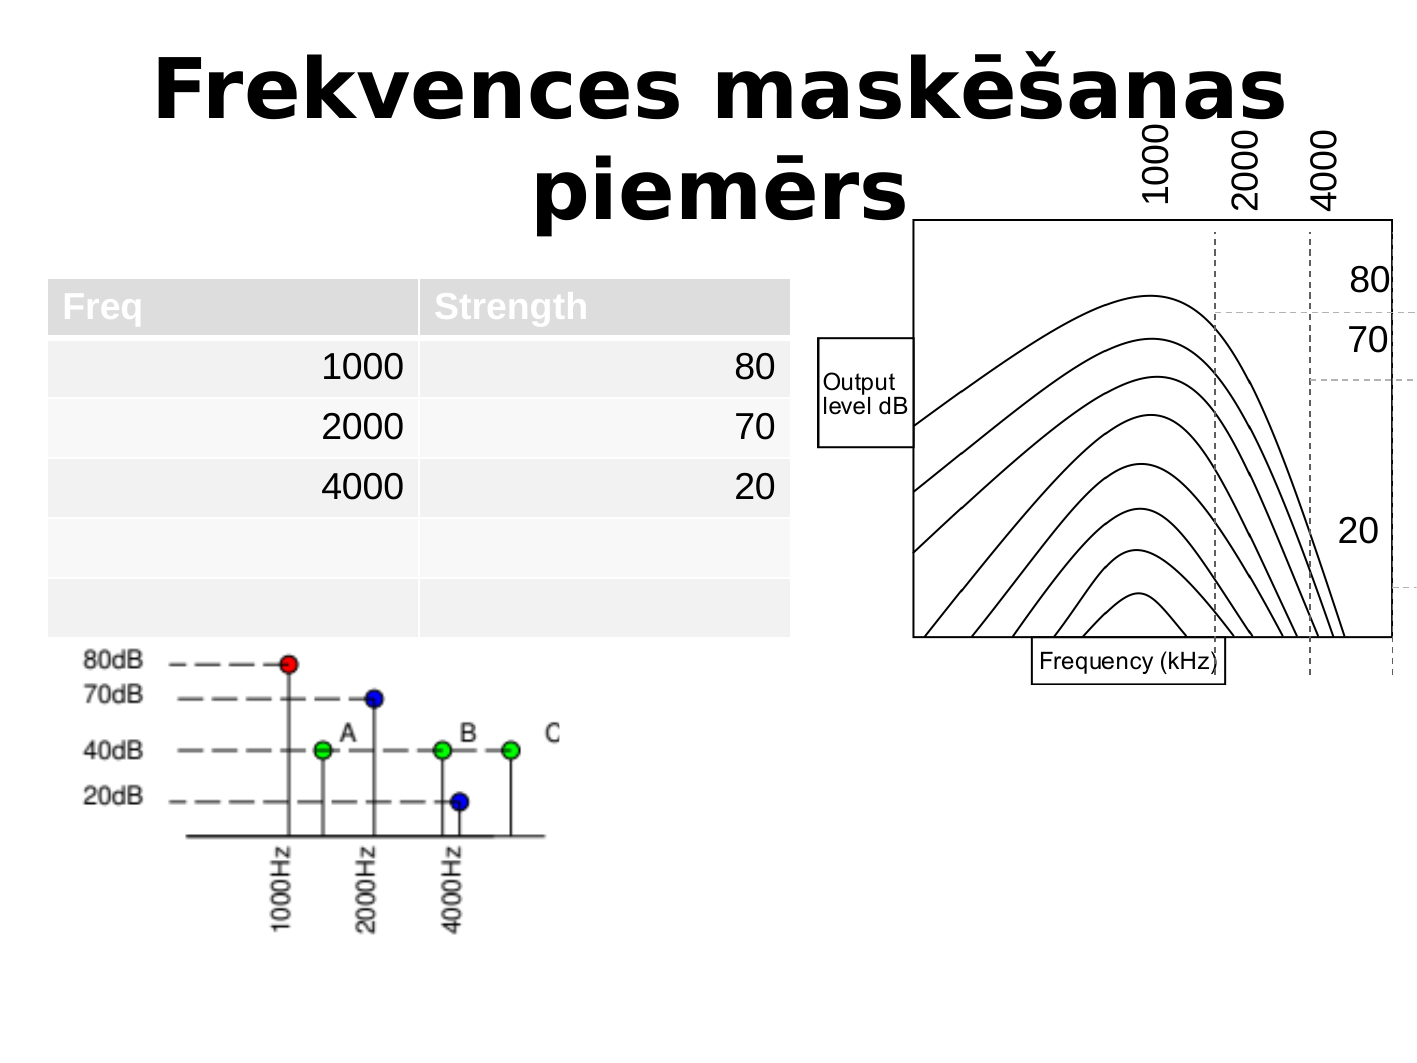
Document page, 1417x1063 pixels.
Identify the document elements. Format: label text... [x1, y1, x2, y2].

table_cell [48, 579, 418, 637]
table_cell 1000 [48, 341, 418, 397]
text_box 4000 [1291, 115, 1352, 228]
table_cell [420, 519, 790, 577]
title Frekvences maskēšanas piemērs [47, 70, 1393, 201]
text_box 20 [1322, 499, 1394, 559]
table_cell [420, 579, 790, 637]
table_cell [48, 519, 418, 577]
text_box 2000 [1212, 115, 1273, 228]
text_box 80 [1334, 247, 1406, 308]
table_cell 80 [420, 341, 790, 397]
text_box 1000 [1123, 108, 1183, 222]
text_box 70 [1332, 307, 1404, 368]
table_header Freq [48, 279, 418, 335]
table_cell 20 [420, 459, 790, 517]
picture [817, 219, 1393, 685]
table_cell 70 [420, 399, 790, 457]
table_cell 4000 [48, 459, 418, 517]
picture [81, 643, 560, 935]
table_header Strength [420, 279, 790, 335]
table_cell 2000 [48, 399, 418, 457]
